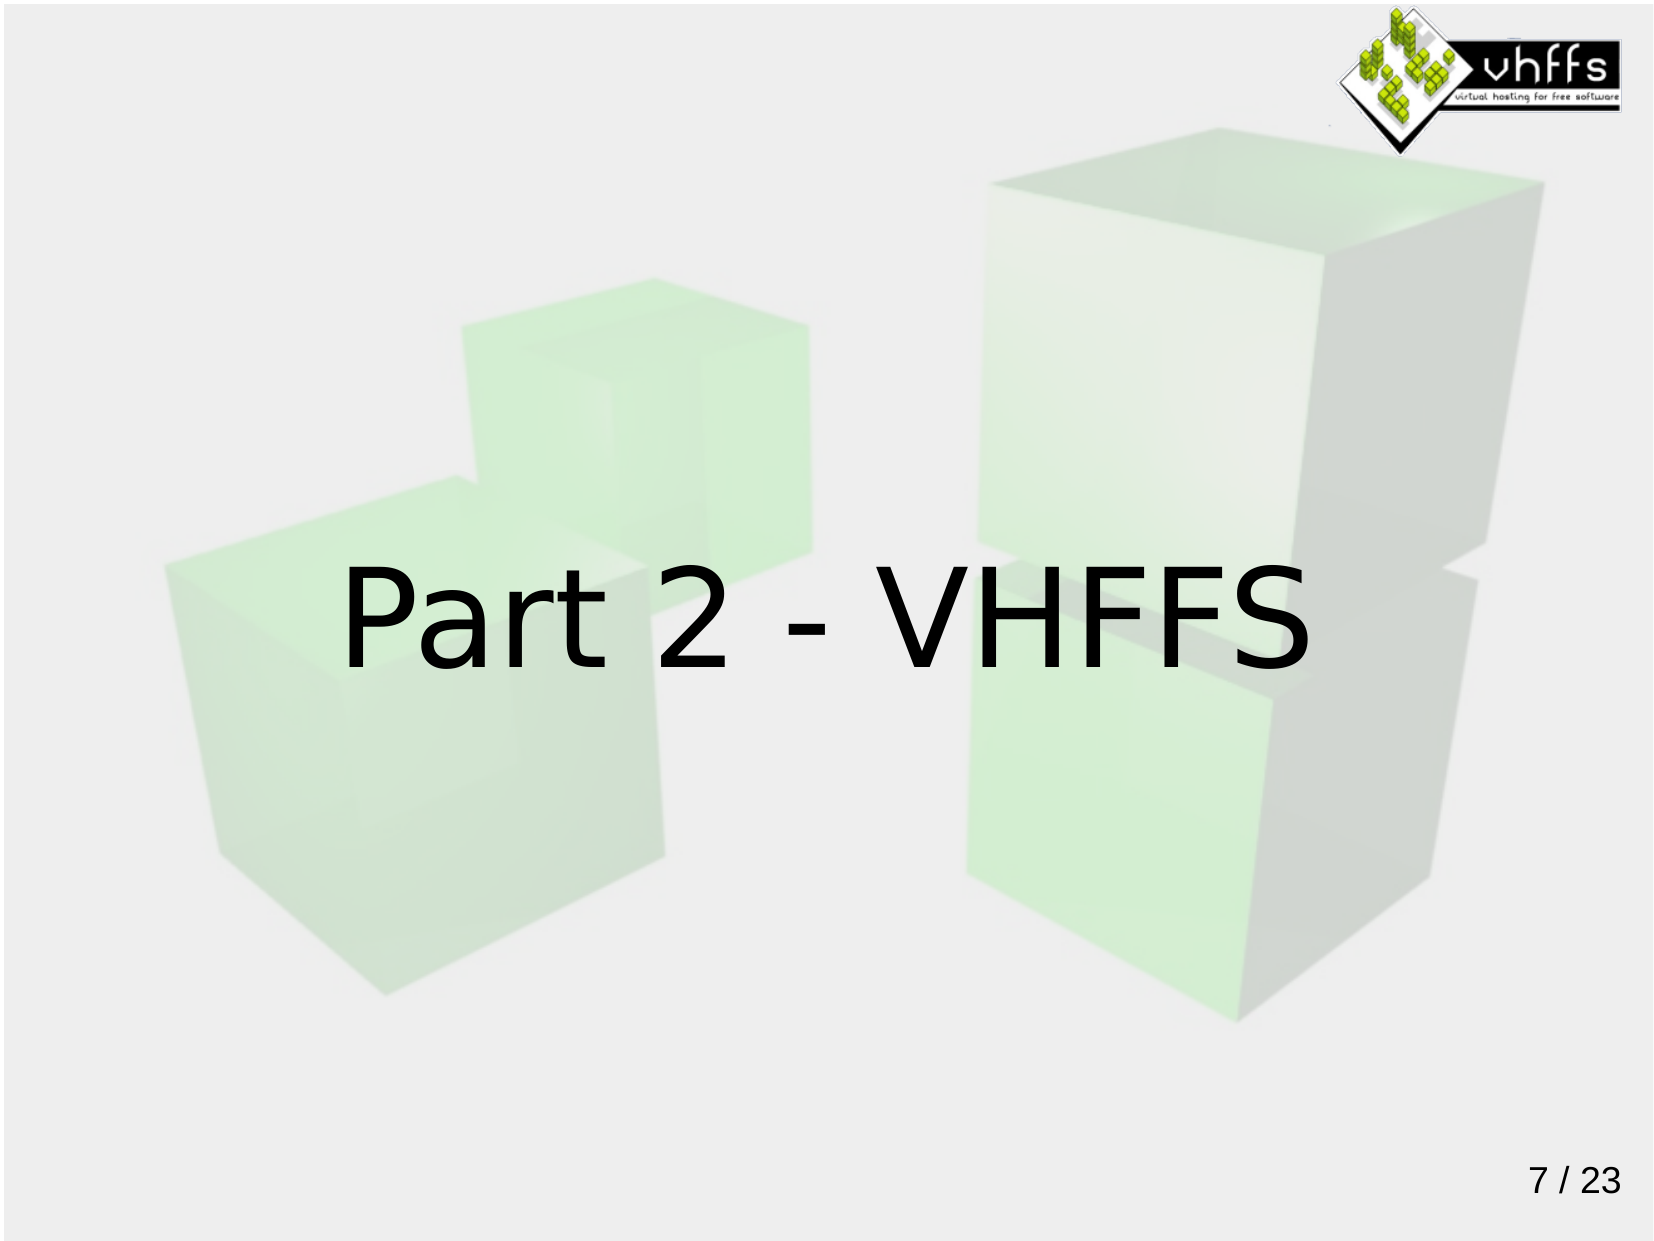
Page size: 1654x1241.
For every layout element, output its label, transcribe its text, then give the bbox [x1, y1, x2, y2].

text_box <numéro> / 23 [1314, 1151, 1637, 1225]
text_box Part 2 - VHFFS [118, 532, 1536, 708]
picture [4, 0, 1654, 1241]
